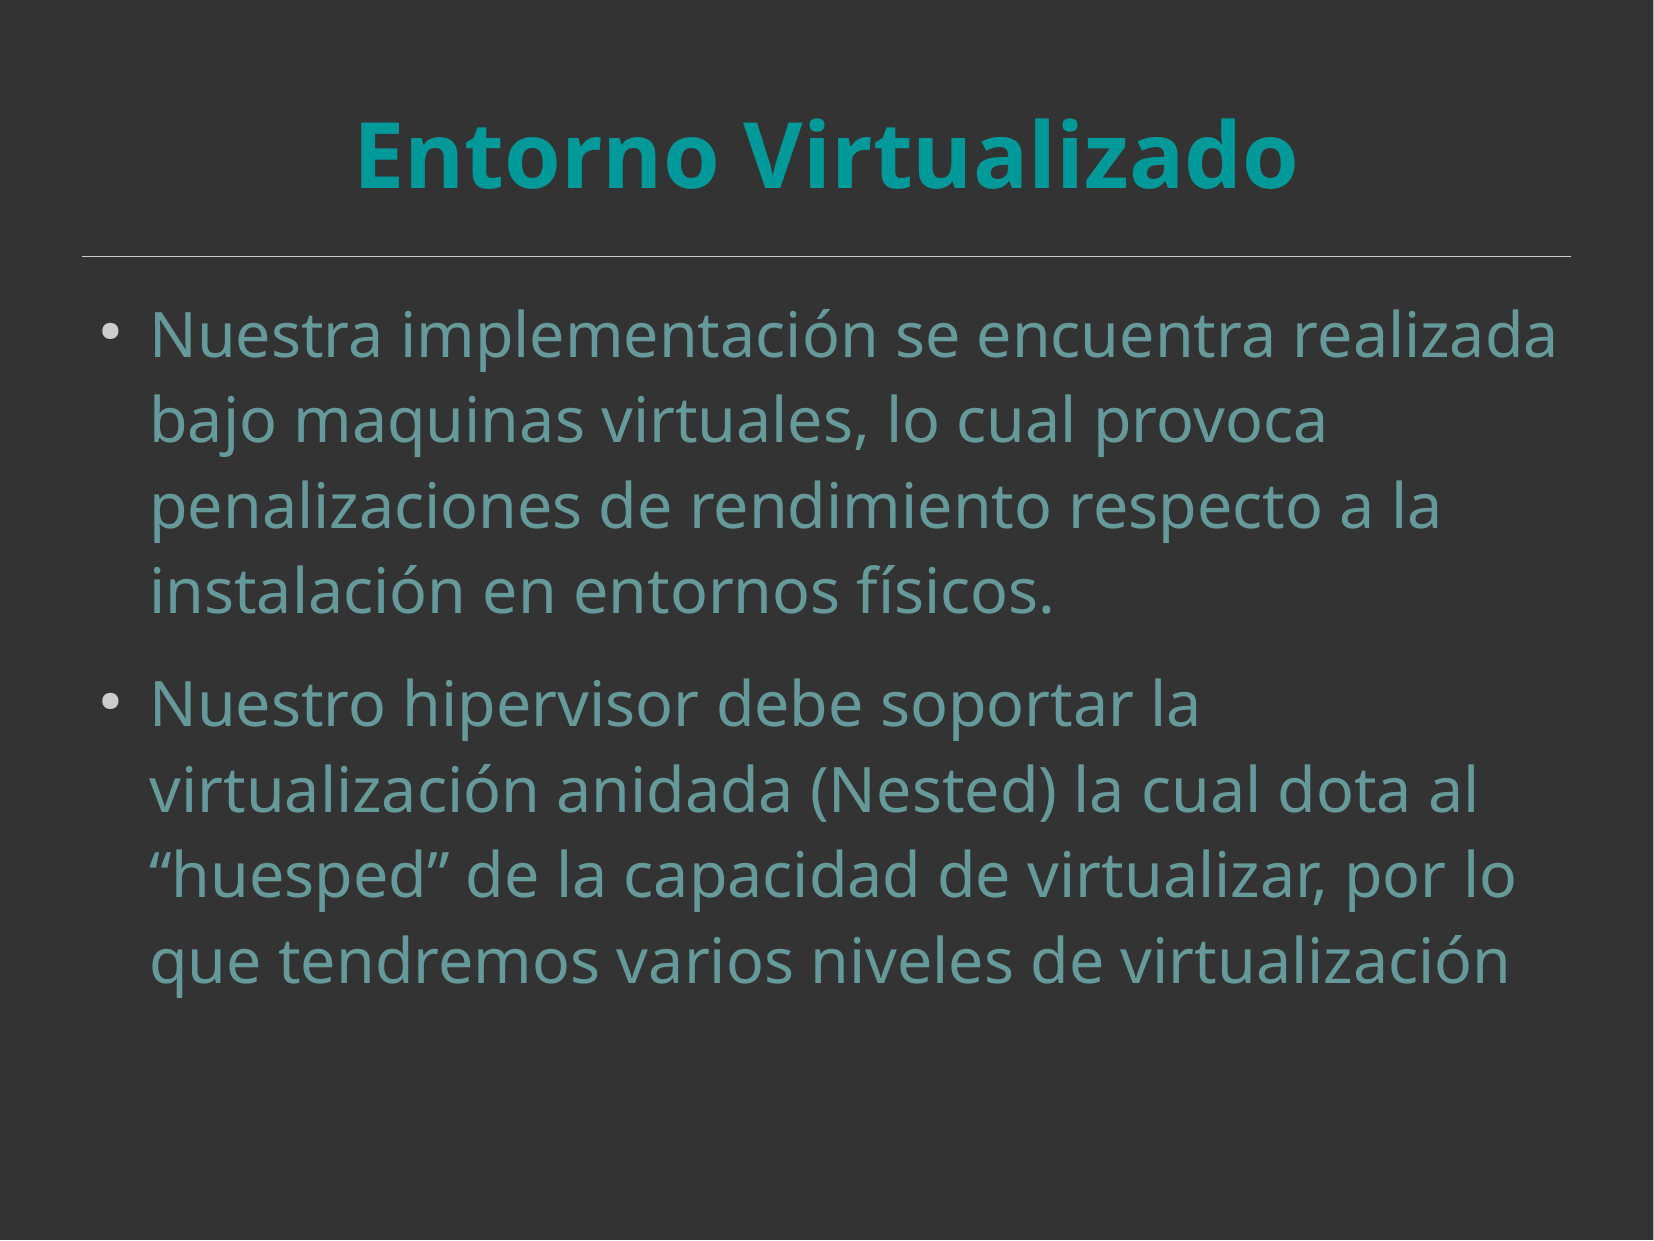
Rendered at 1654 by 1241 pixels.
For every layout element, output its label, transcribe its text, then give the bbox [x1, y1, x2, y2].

title Entorno Virtualizado [82, 49, 1571, 257]
list Nuestra implementación se encuentra realizada bajo maquinas virtuales, lo cual provoca penalizaciones de rendimiento respecto a la instalación en entornos físicos. Nuestro hipervisor debe soportar la virtualización anidada (Nested) la cual dota al “huesped” de la capacidad de virtualizar, por lo que tendremos varios niveles de virtualización [82, 290, 1571, 1010]
